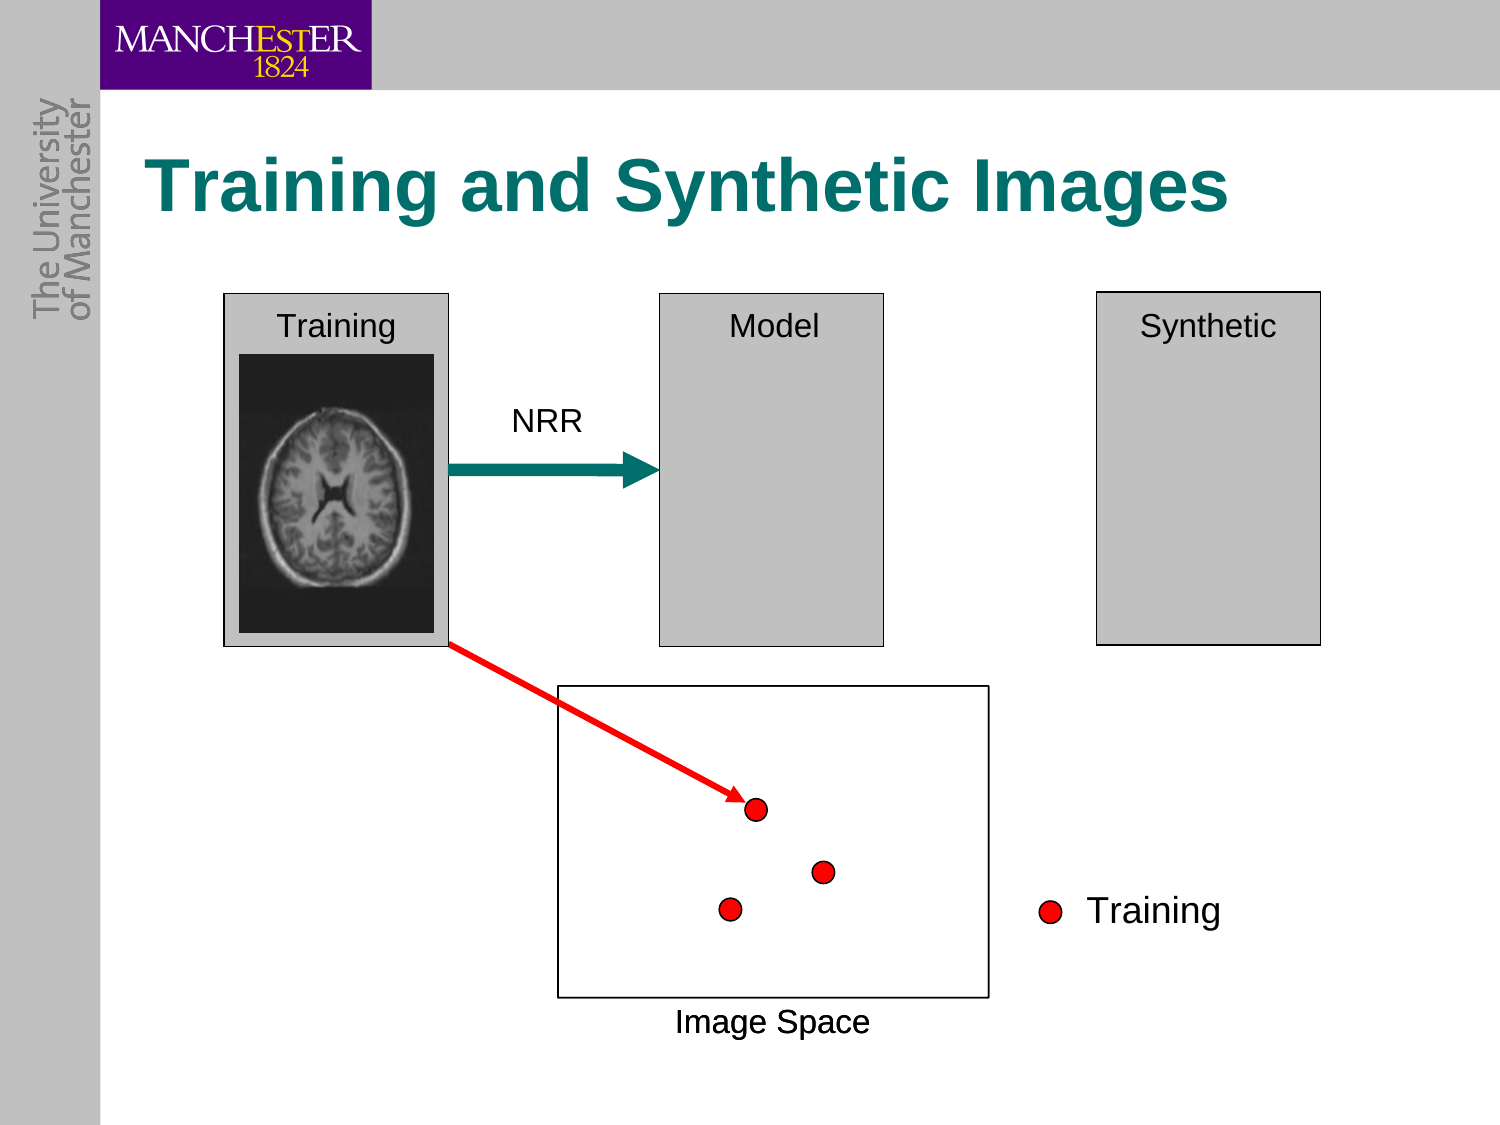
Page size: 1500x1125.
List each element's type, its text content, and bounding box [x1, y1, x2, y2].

text_box NRR [496, 395, 599, 448]
text_box [1039, 901, 1062, 924]
text_box [1096, 291, 1321, 645]
picture [0, 0, 372, 320]
text_box Image Space [660, 995, 887, 1049]
text_box [812, 861, 835, 884]
text_box [224, 293, 449, 647]
text_box Training [261, 299, 412, 353]
title Training and Synthetic Images [129, 120, 1406, 251]
text_box [659, 293, 884, 647]
text_box [744, 798, 768, 822]
text_box Training [1071, 884, 1238, 940]
text_box Synthetic [1124, 299, 1292, 353]
picture [239, 354, 434, 633]
text_box Model [714, 299, 835, 353]
text_box [719, 898, 742, 921]
